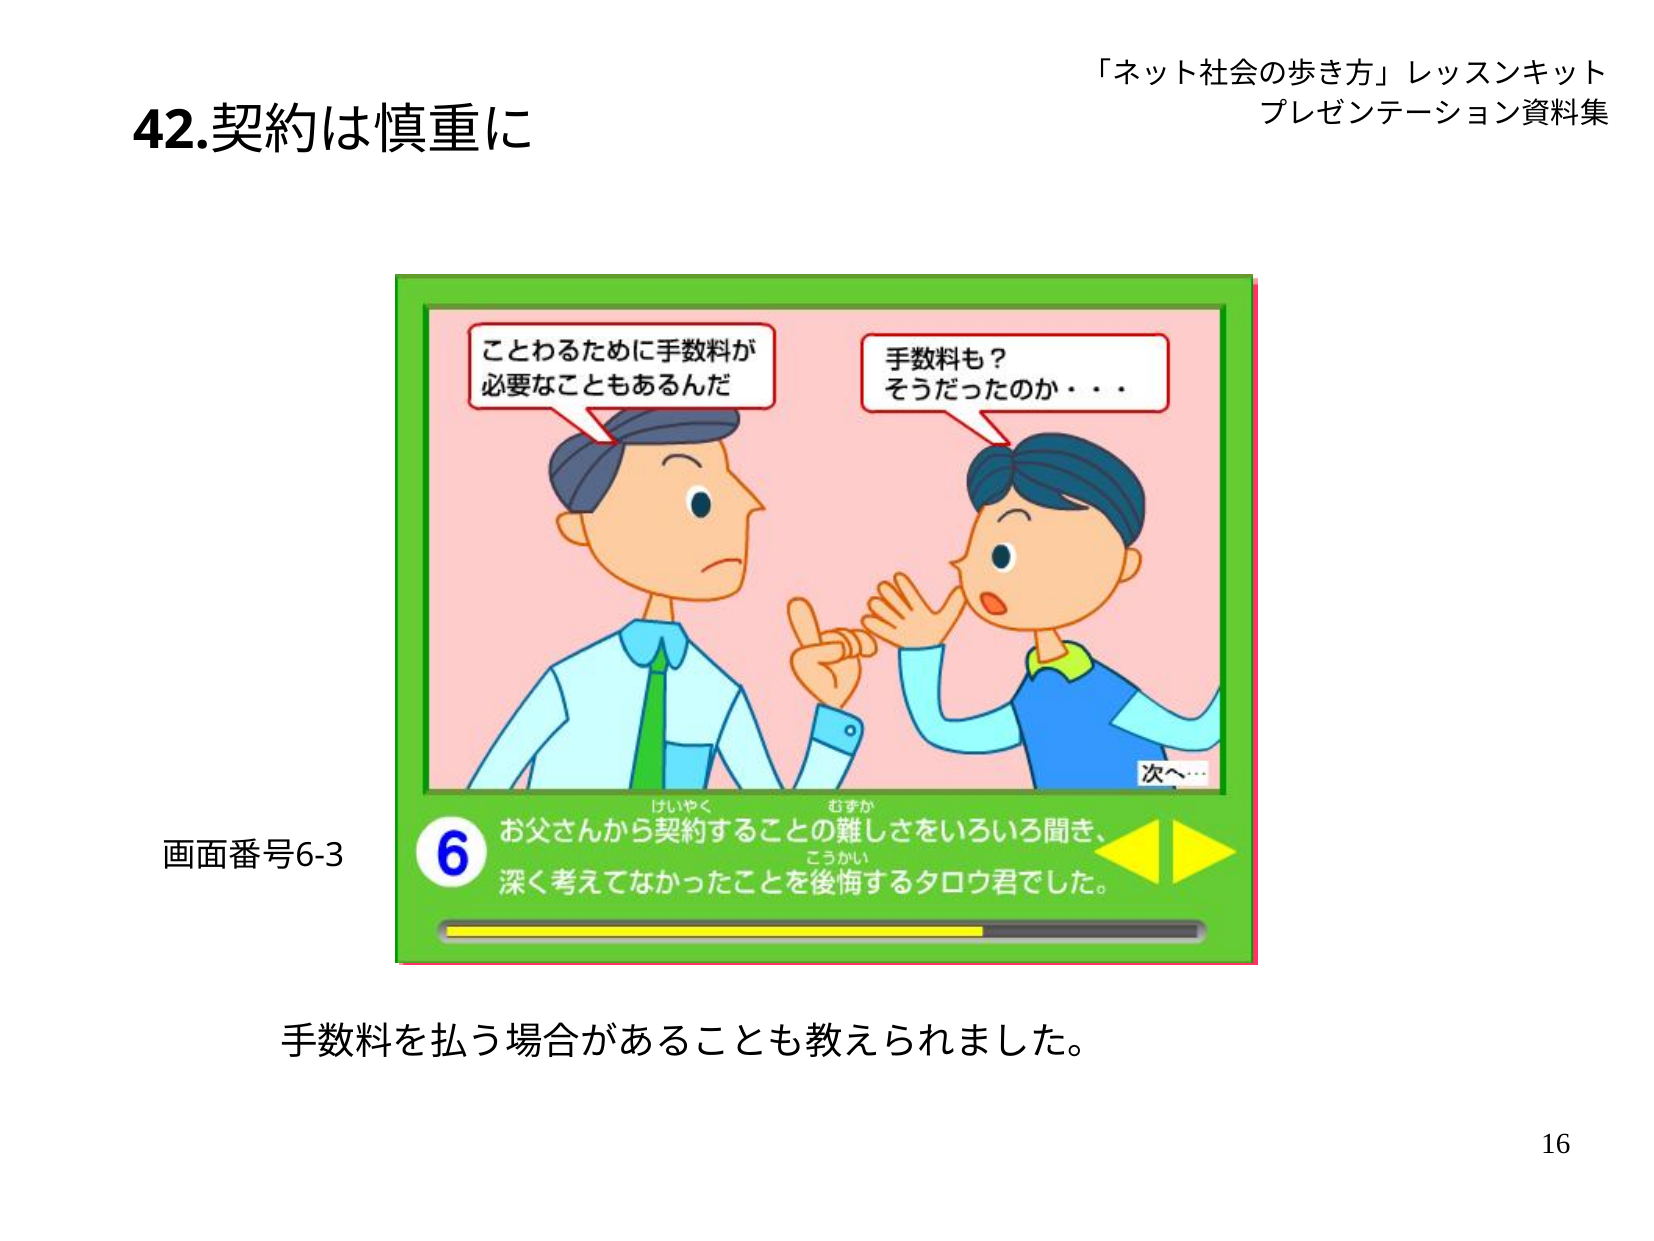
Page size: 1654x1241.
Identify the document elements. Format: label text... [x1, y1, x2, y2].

picture [395, 274, 1258, 965]
text_box 42.契約は慎重に [118, 88, 1241, 169]
text_box 「ネット社会の歩き方」レッスンキット プレゼンテーション資料集 [1062, 44, 1625, 139]
text_box 画面番号6-3 [147, 826, 384, 882]
text_box 手数料を払う場合があることも教えられました。 [265, 1003, 1447, 1074]
